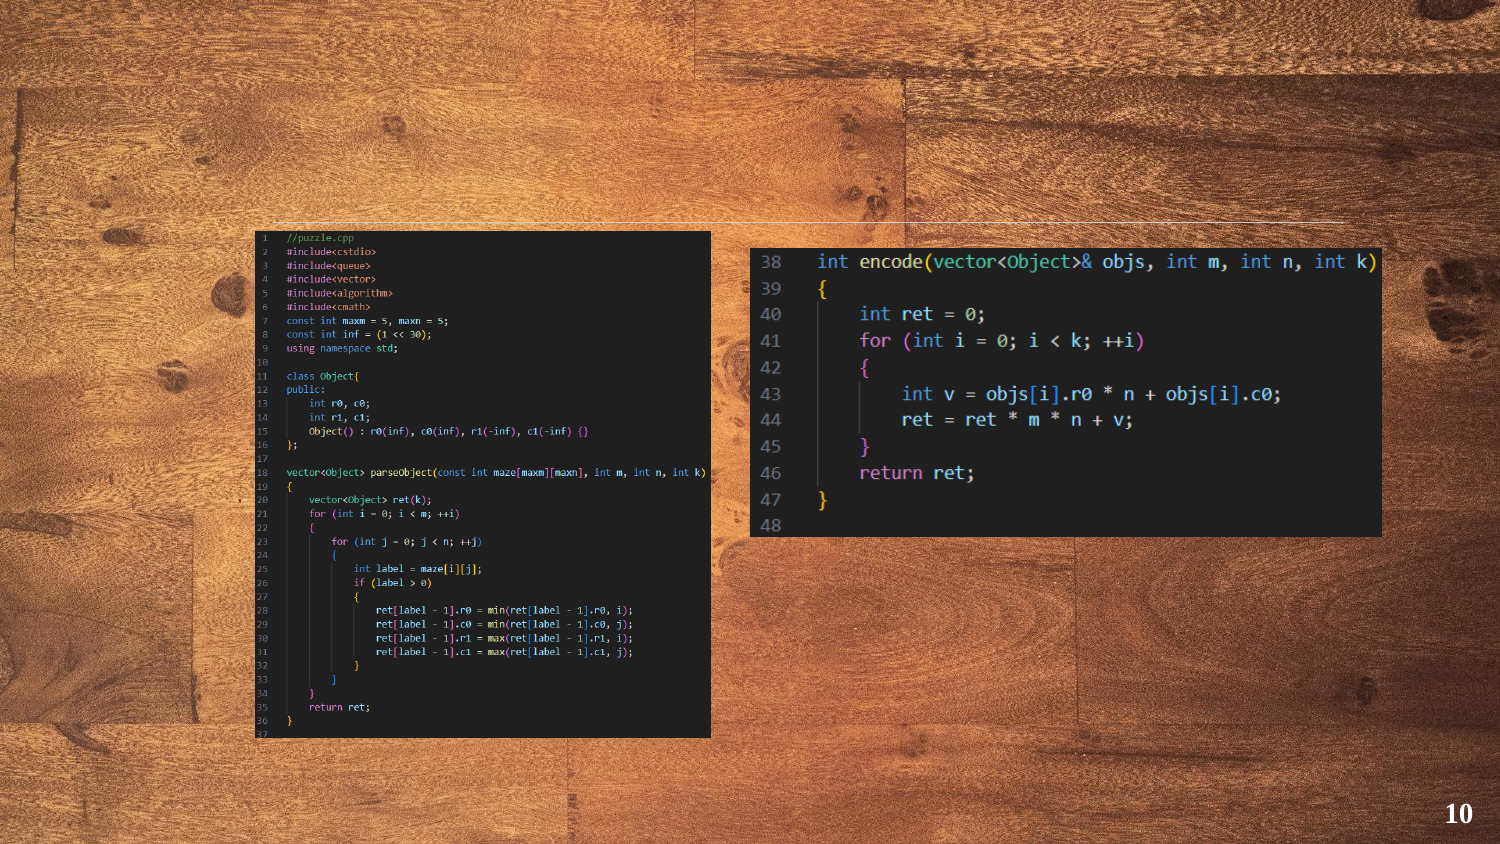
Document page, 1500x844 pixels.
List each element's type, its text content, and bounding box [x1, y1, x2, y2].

title 範例程式 [255, 117, 1341, 233]
picture [255, 231, 711, 738]
picture [750, 248, 1382, 537]
slide_number 10 [1429, 779, 1500, 844]
